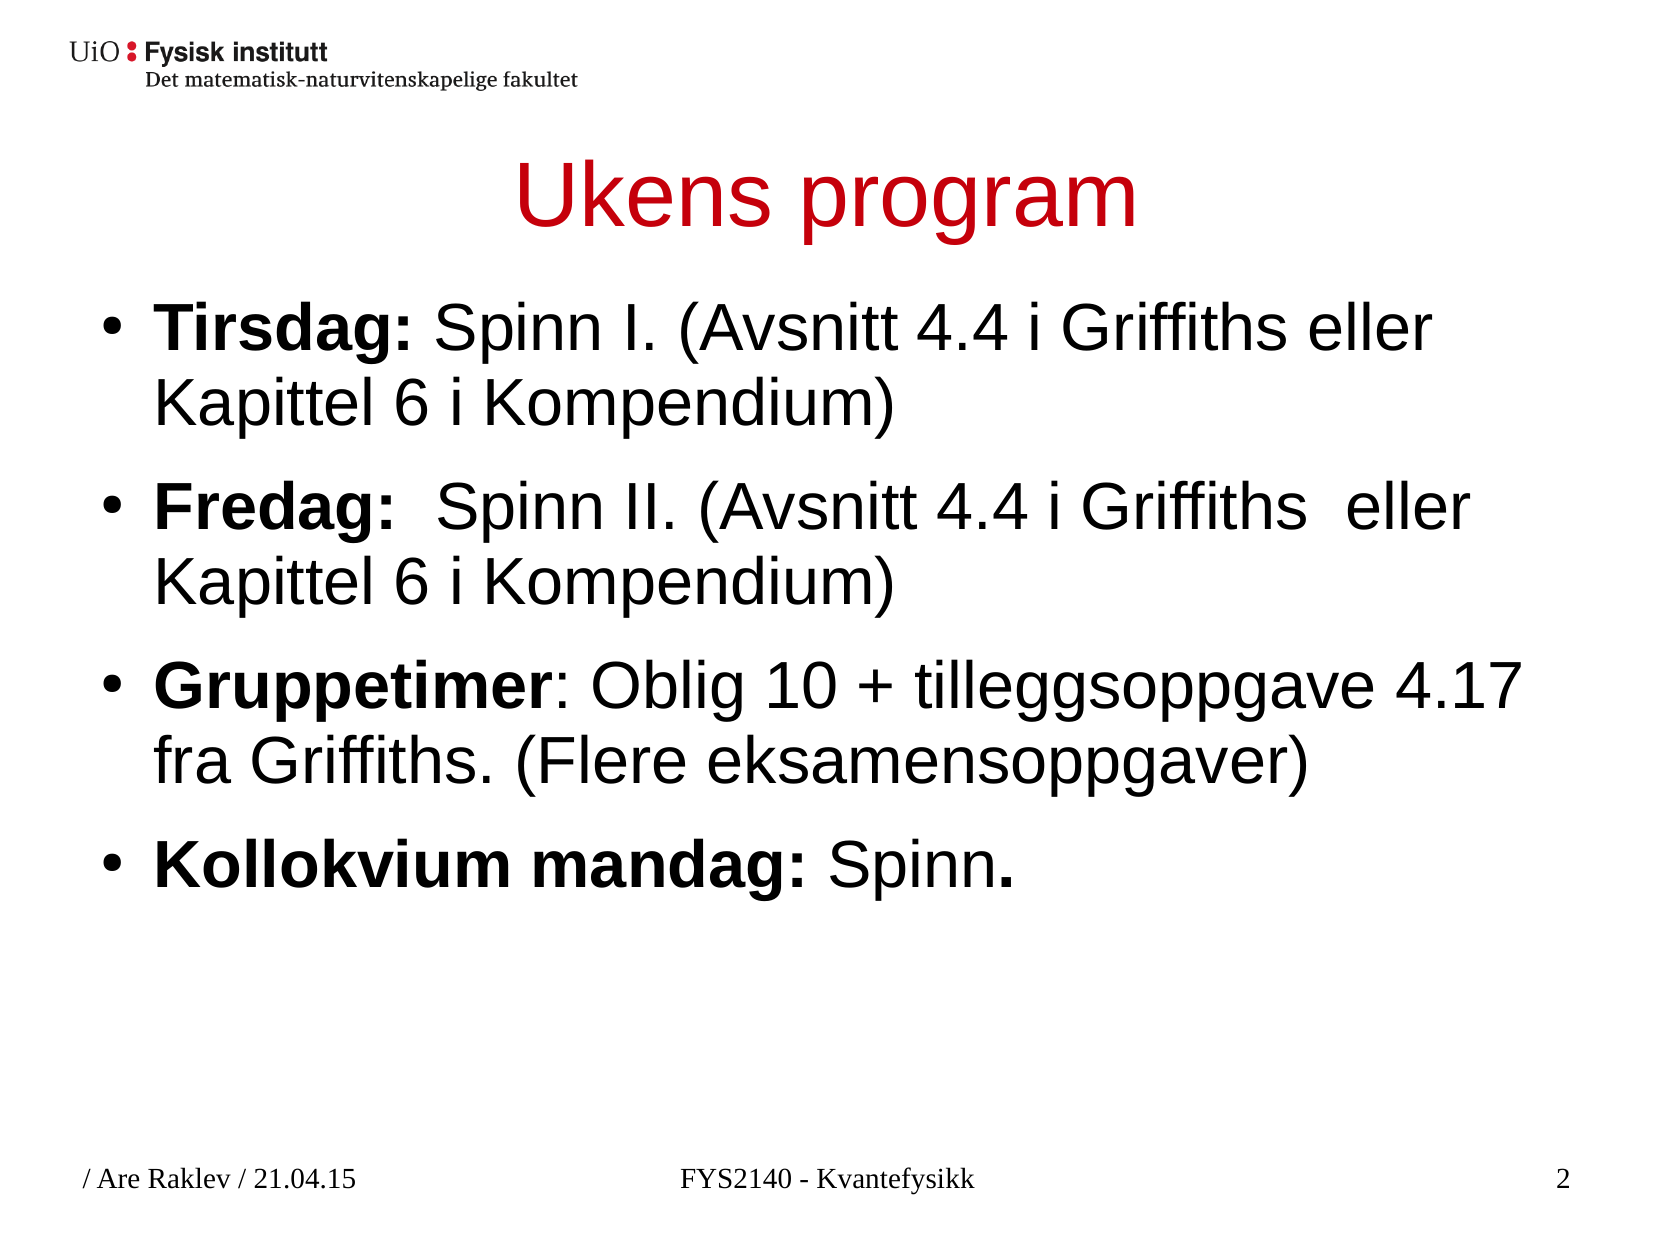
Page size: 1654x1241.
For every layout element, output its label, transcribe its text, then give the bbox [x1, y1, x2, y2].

title Ukens program [82, 90, 1571, 290]
list Tirsdag: Spinn I. (Avsnitt 4.4 i Griffiths eller Kapittel 6 i Kompendium) Fredag: Spinn II. (Avsnitt 4.4 i Griffiths eller Kapittel 6 i Kompendium) Gruppetimer: Oblig 10 + tilleggsoppgave 4.17 fra Griffiths. (Flere eksamensoppgaver) Kollokvium mandag: Spinn. [82, 290, 1576, 1094]
picture [68, 37, 581, 93]
